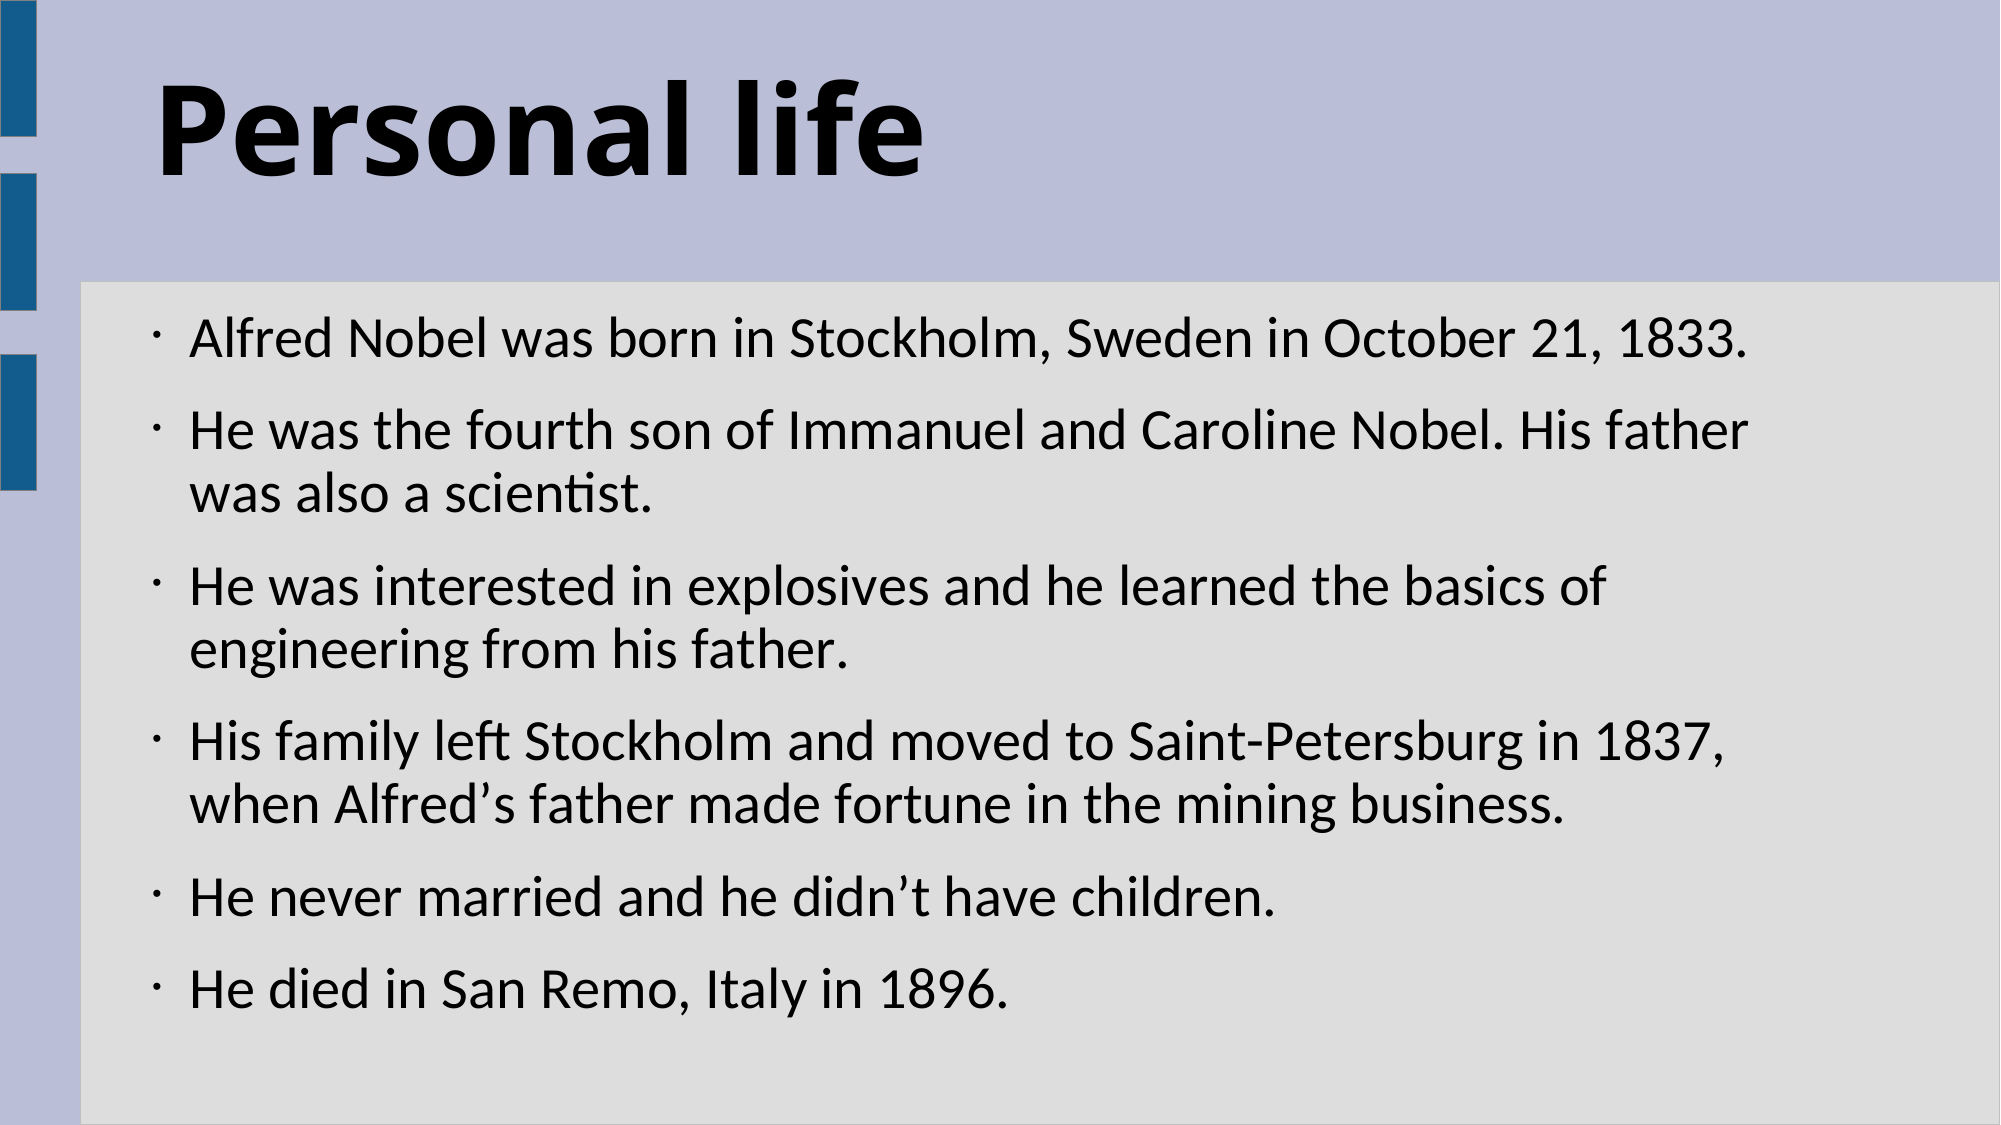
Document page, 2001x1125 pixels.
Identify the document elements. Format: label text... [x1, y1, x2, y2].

title Personal life [137, 59, 1863, 278]
list Alfred Nobel was born in Stockholm, Sweden in October 21, 1833. He was the fourth son of Immanuel and Caroline Nobel. His father was also a scientist. He was interested in explosives and he learned the basics of engineering from his father. His family left Stockholm and moved to Saint-Petersburg in 1837, when Alfred’s father made fortune in the mining business. He never married and he didn’t have children. He died in San Remo, Italy in 1896. [137, 299, 1863, 1014]
